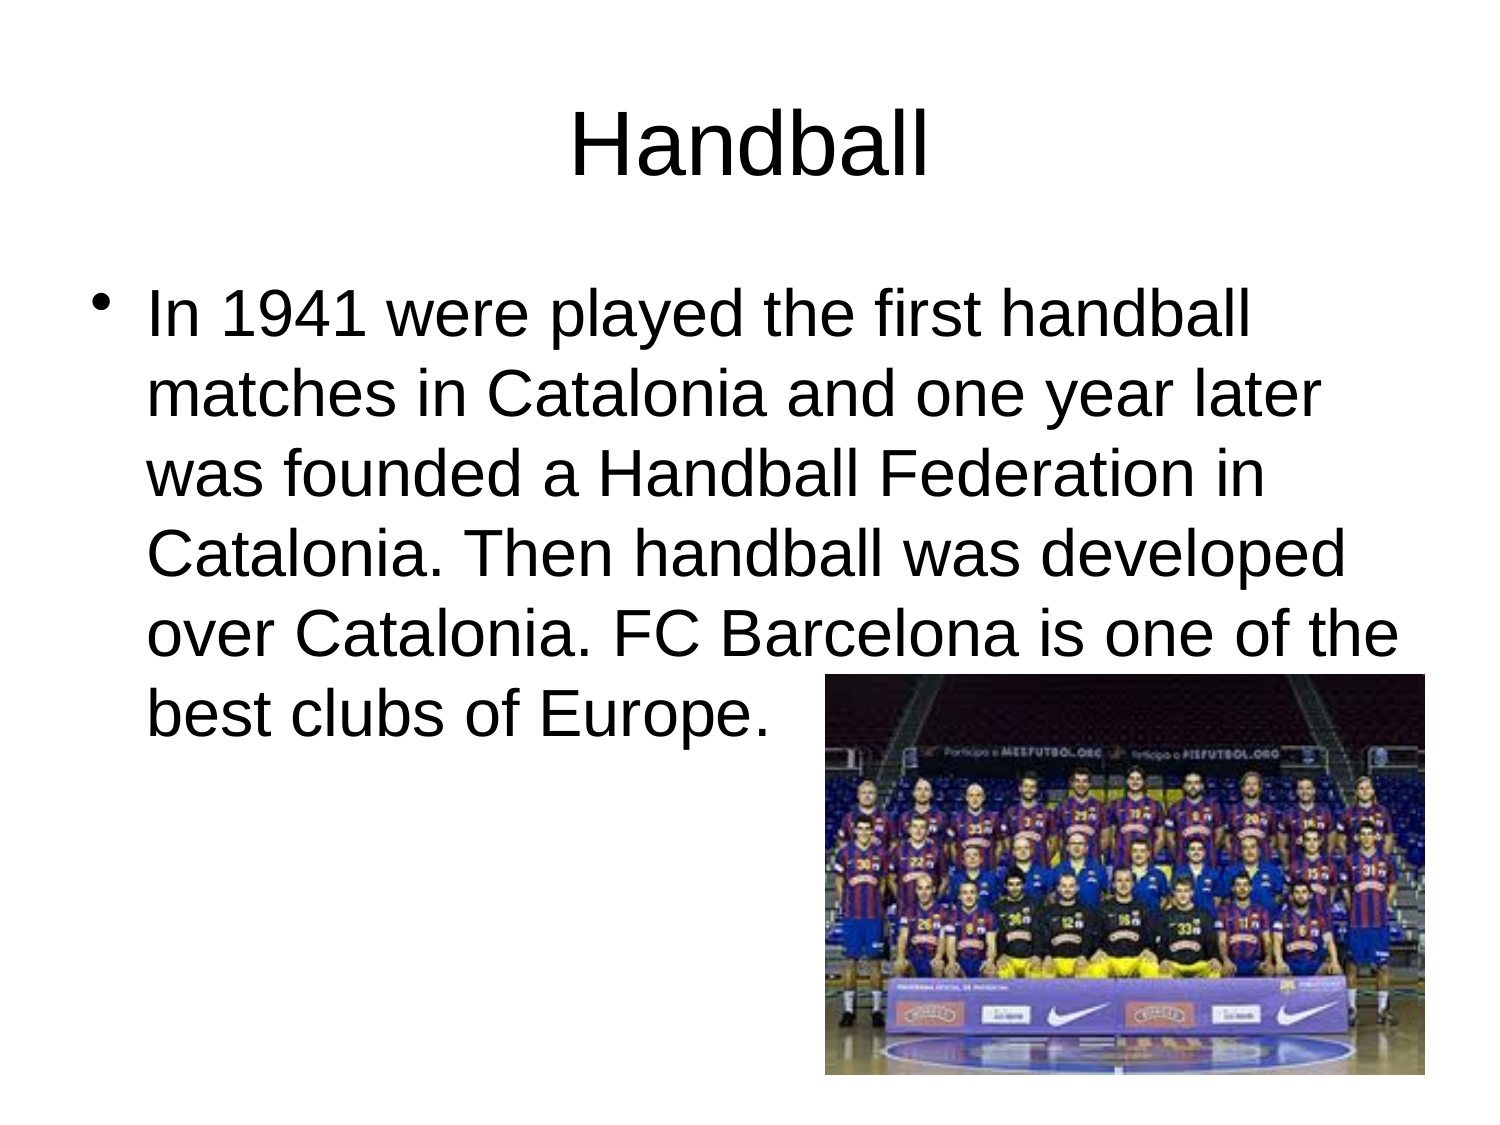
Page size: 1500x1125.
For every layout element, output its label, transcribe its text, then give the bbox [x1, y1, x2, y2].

title Handball [75, 45, 1425, 233]
list In 1941 were played the first handball matches in Catalonia and one year later was founded a Handball Federation in Catalonia. Then handball was developed over Catalonia. FC Barcelona is one of the best clubs of Europe. [75, 262, 1425, 1005]
picture [825, 674, 1425, 1075]
